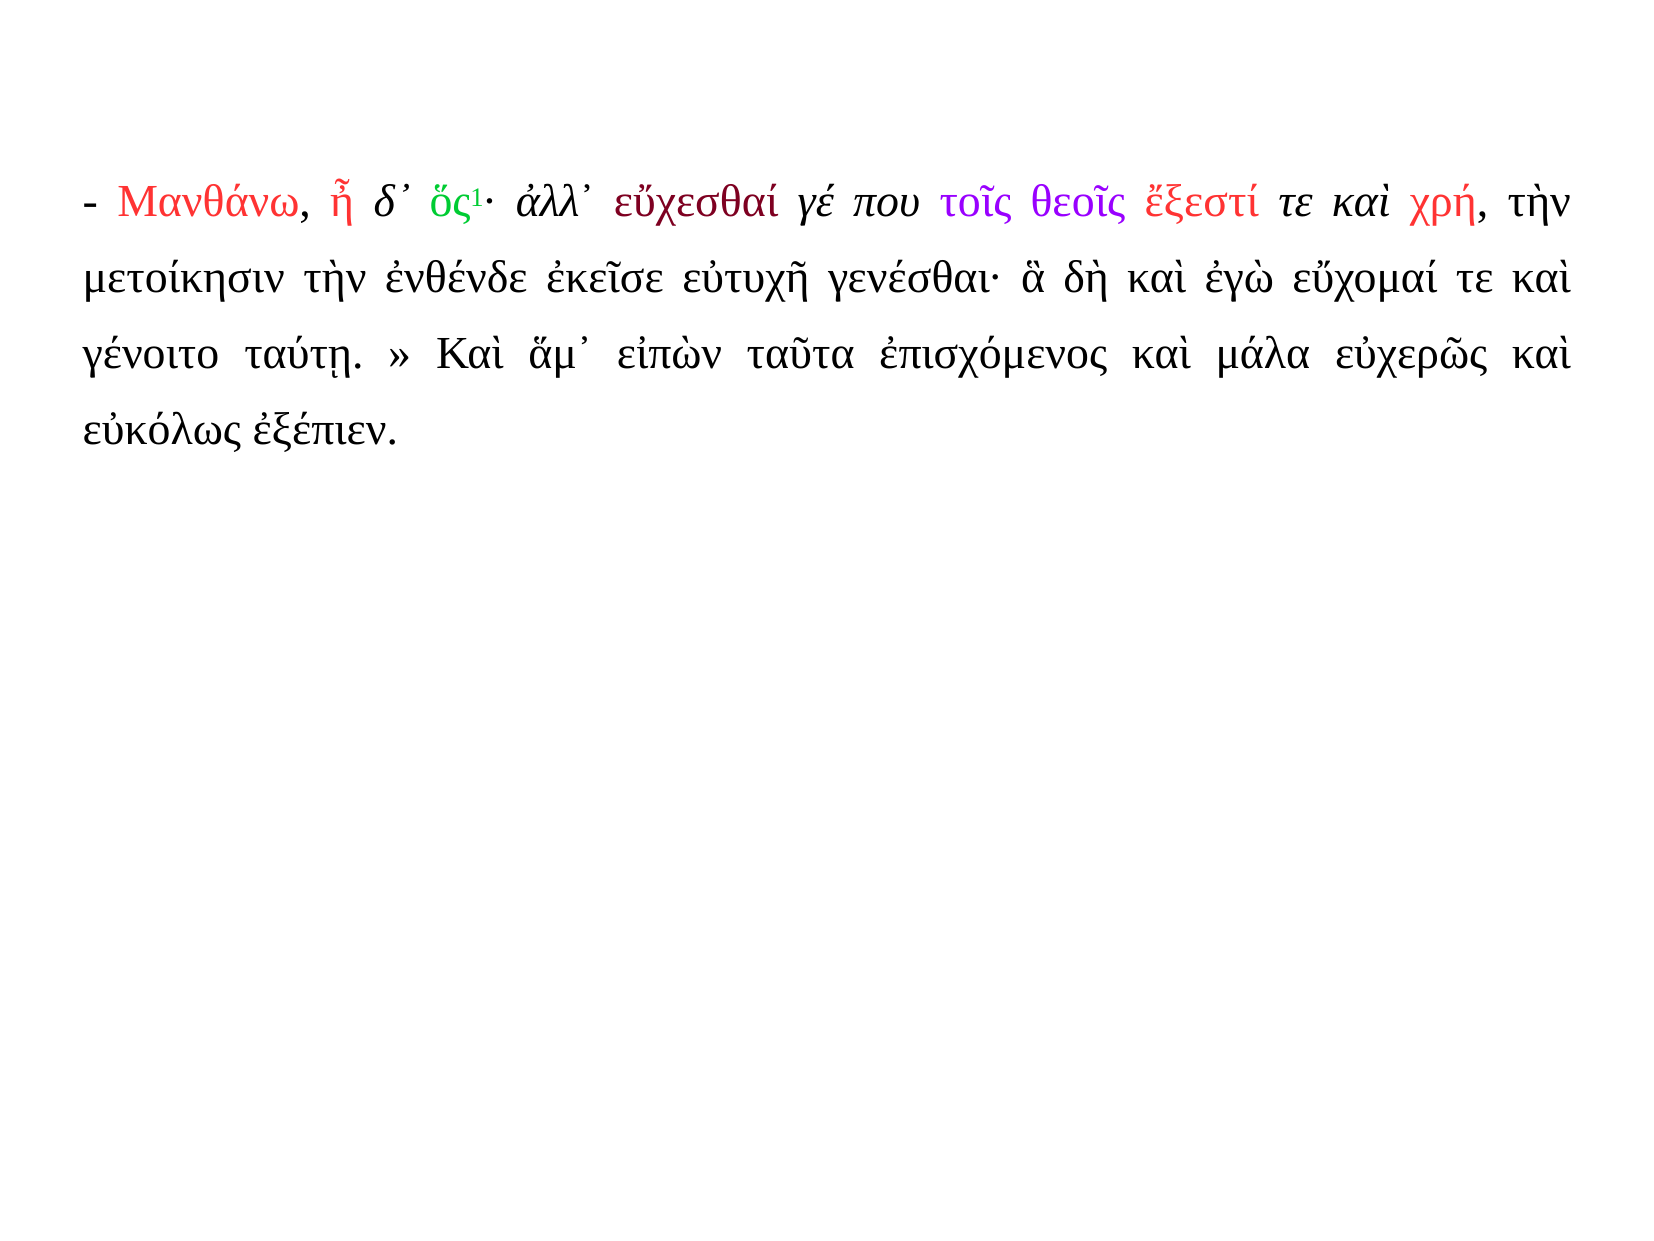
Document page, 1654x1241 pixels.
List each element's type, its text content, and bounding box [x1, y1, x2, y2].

title - Μανθάνω, ἦ δ᾽ ὅς1· ἀλλ᾽ εὔχεσθαί γέ που τοῖς θεοῖς ἔξεστί τε καὶ χρή, τὴν μετοίκησιν τὴν ἐνθένδε ἐκεῖσε εὐτυχῆ γενέσθαι· ἃ δὴ καὶ ἐγὼ εὔχομαί τε καὶ γένοιτο ταύτῃ. » Καὶ ἅμ᾽ εἰπὼν ταῦτα ἐπισχόμενος καὶ μάλα εὐχερῶς καὶ εὐκόλως ἐξέπιεν. [82, 49, 1571, 556]
